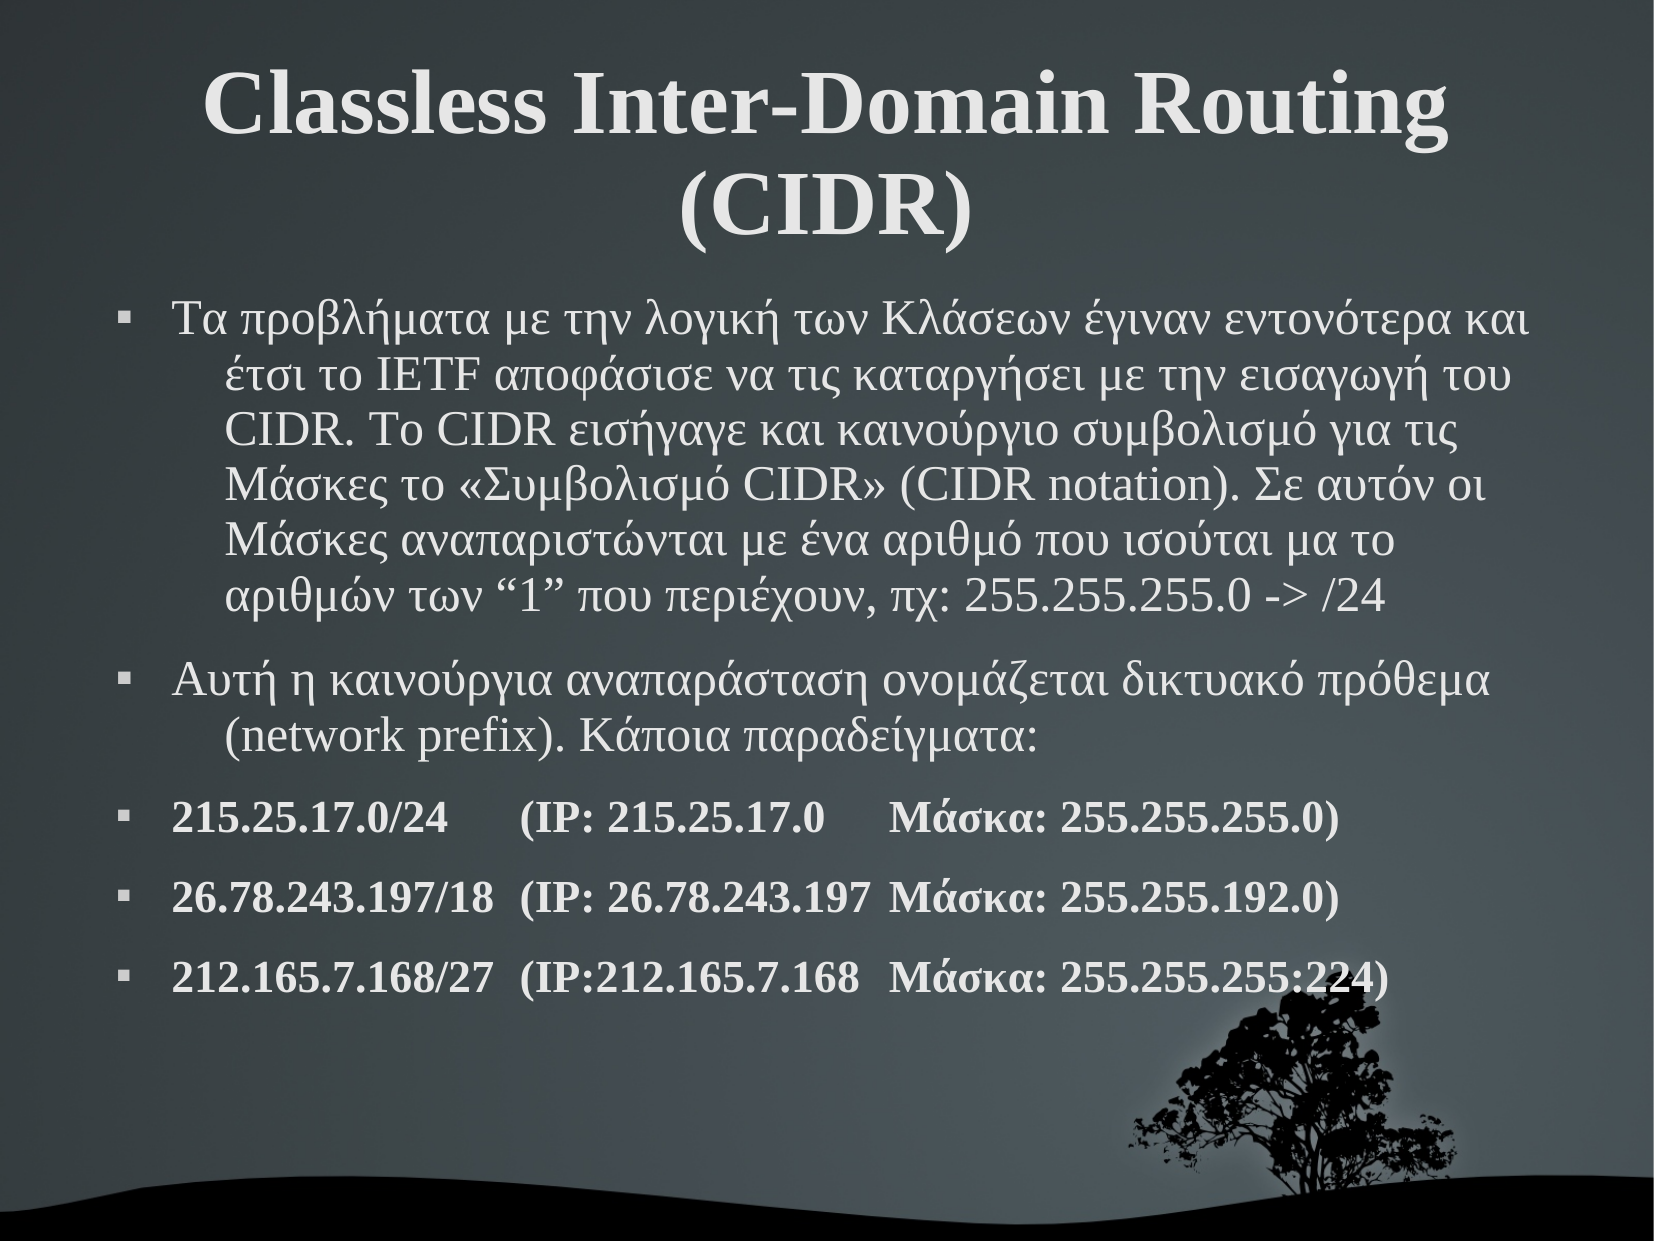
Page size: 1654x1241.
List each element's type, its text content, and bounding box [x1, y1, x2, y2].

picture [0, 0, 1654, 1241]
title Classless Inter-Domain Routing (CIDR) [82, 33, 1571, 273]
list Τα προβλήματα με την λογική των Κλάσεων έγιναν εντονότερα και έτσι το IETF αποφάσισε να τις καταργήσει με την εισαγωγή του CIDR. Το CIDR εισήγαγε και καινούργιο συμβολισμό για τις Μάσκες το «Συμβολισμό CIDR» (CIDR notation). Σε αυτόν οι Μάσκες αναπαριστώνται με ένα αριθμό που ισούται μα το αριθμών των “1” που περιέχουν, πχ: 255.255.255.0 -> /24 Αυτή η καινούργια αναπαράσταση ονομάζεται δικτυακό πρόθεμα (network prefix). Κάποια παραδείγματα: 215.25.17.0/24 (IP: 215.25.17.0 Μάσκα: 255.255.255.0) 26.78.243.197/18 (IP: 26.78.243.197 Μάσκα: 255.255.192.0) 212.165.7.168/27 (IP:212.165.7.168 Μάσκα: 255.255.255:224) [82, 290, 1571, 1109]
